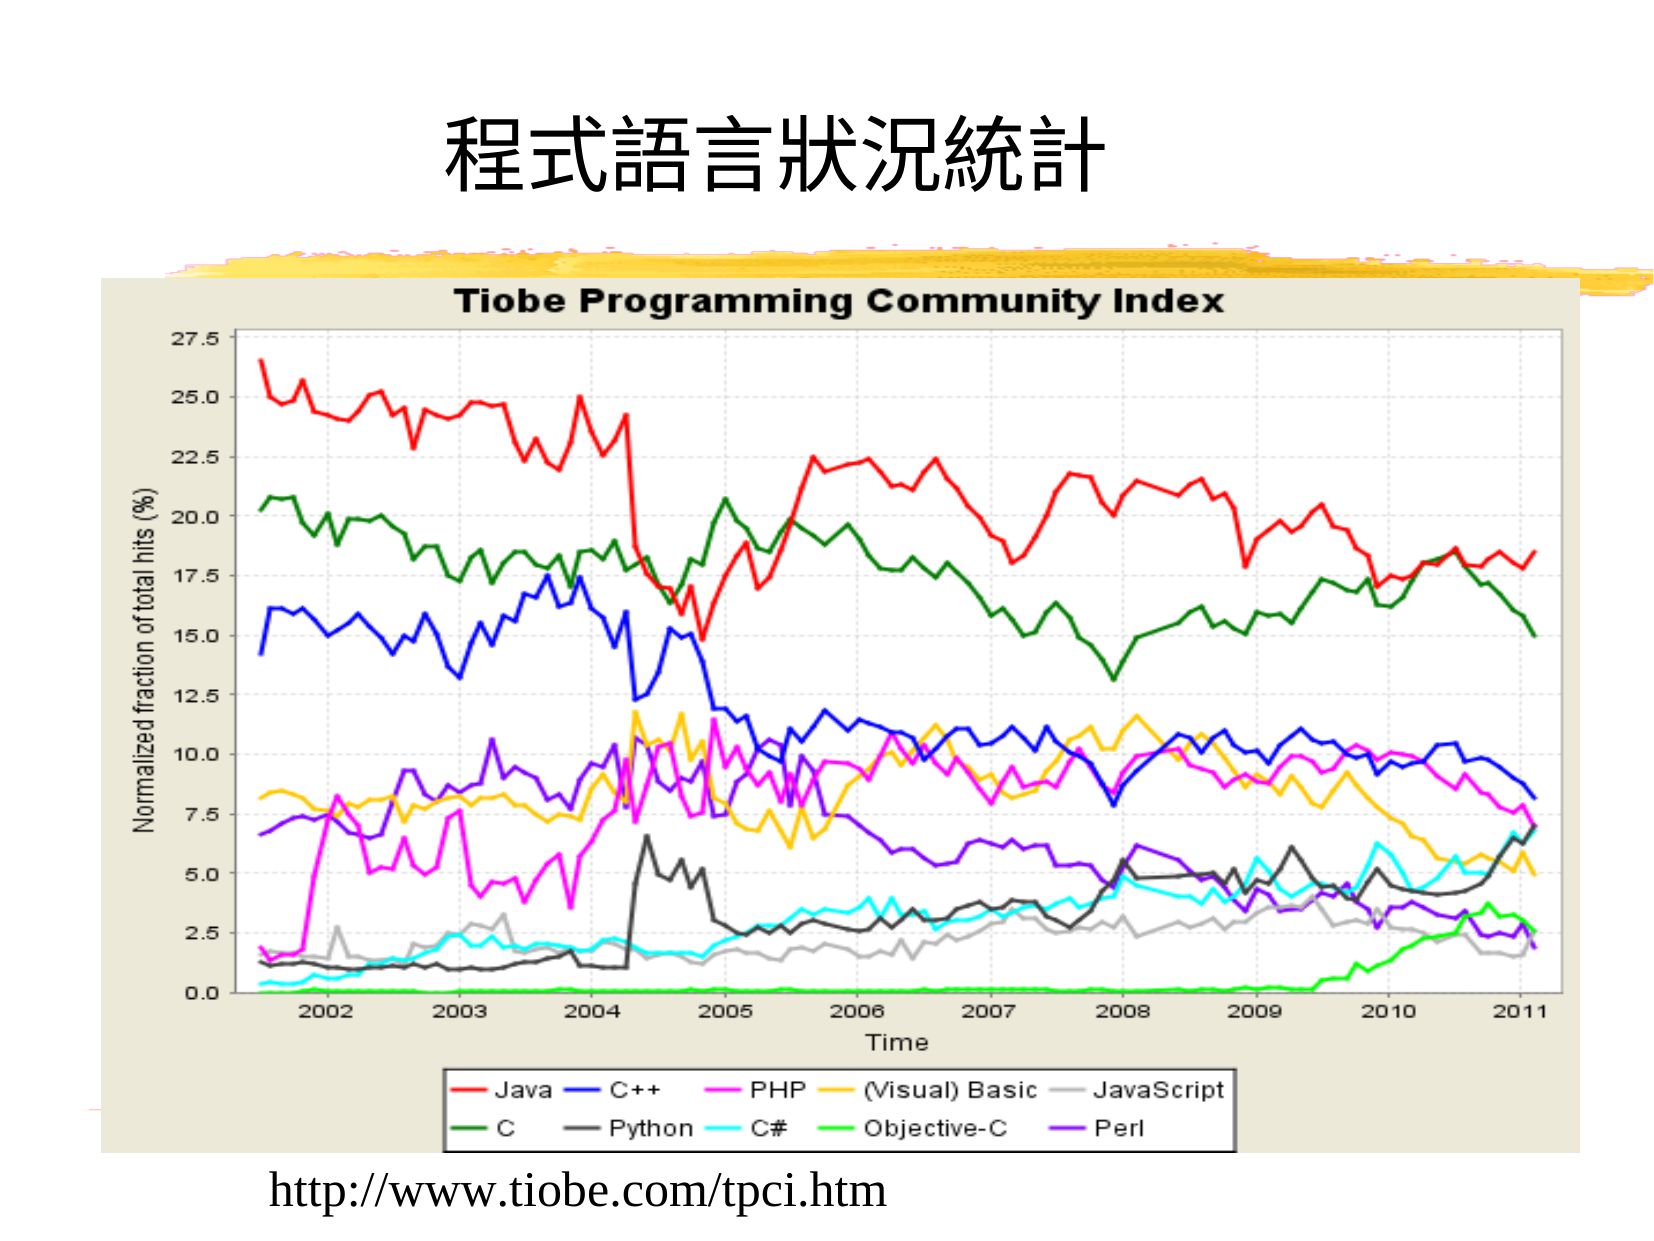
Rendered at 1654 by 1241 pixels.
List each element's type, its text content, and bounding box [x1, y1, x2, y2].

picture [82, 237, 1654, 1153]
title 程式語言狀況統計 [73, 39, 1479, 249]
text_box http://www.tiobe.com/tpci.htm [268, 1157, 888, 1215]
